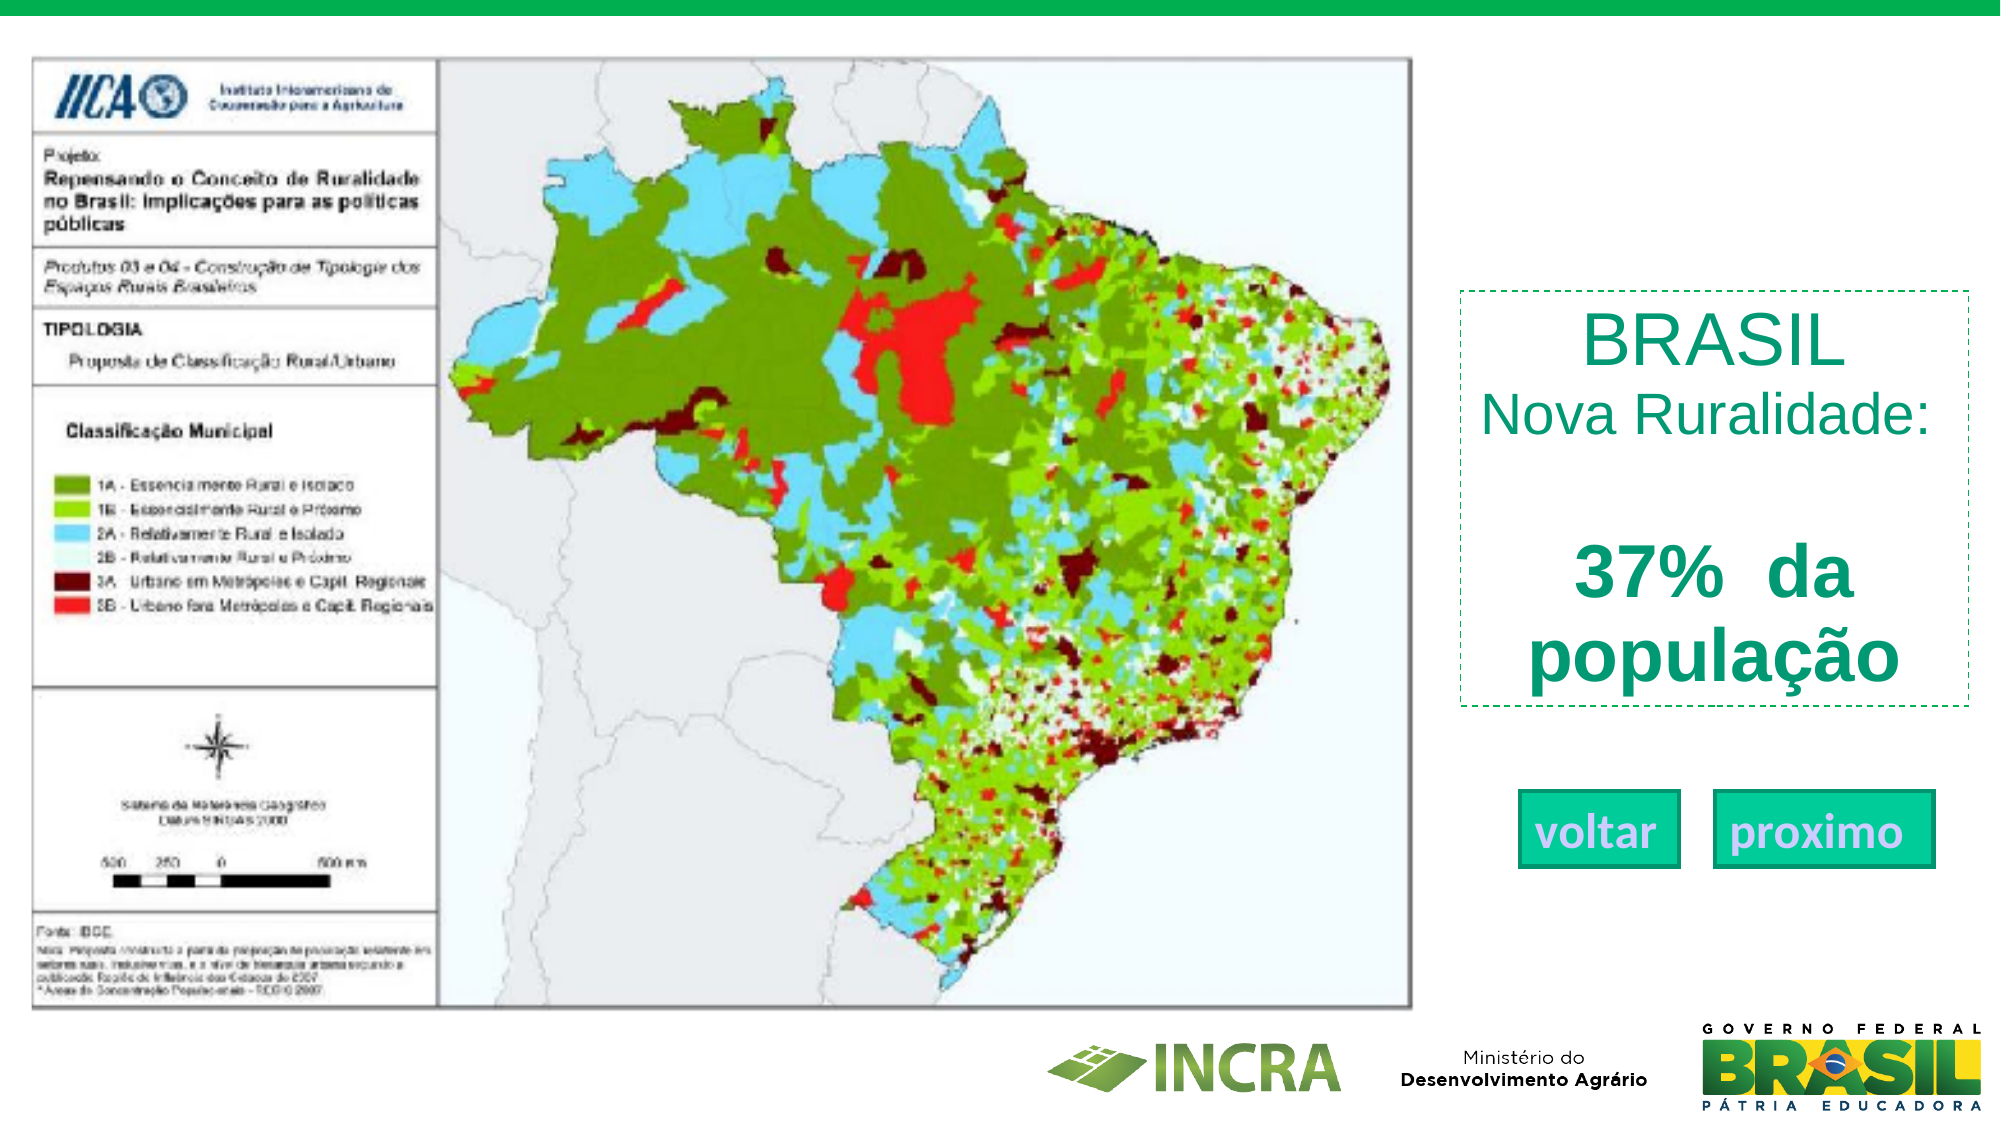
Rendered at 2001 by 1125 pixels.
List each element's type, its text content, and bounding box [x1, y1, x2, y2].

picture [1047, 1023, 1981, 1111]
text_box BRASIL Nova Ruralidade: 37% da população [1460, 290, 1969, 707]
text_box voltar [1519, 791, 1680, 867]
text_box proximo [1714, 791, 1934, 867]
picture [31, 54, 1414, 1012]
